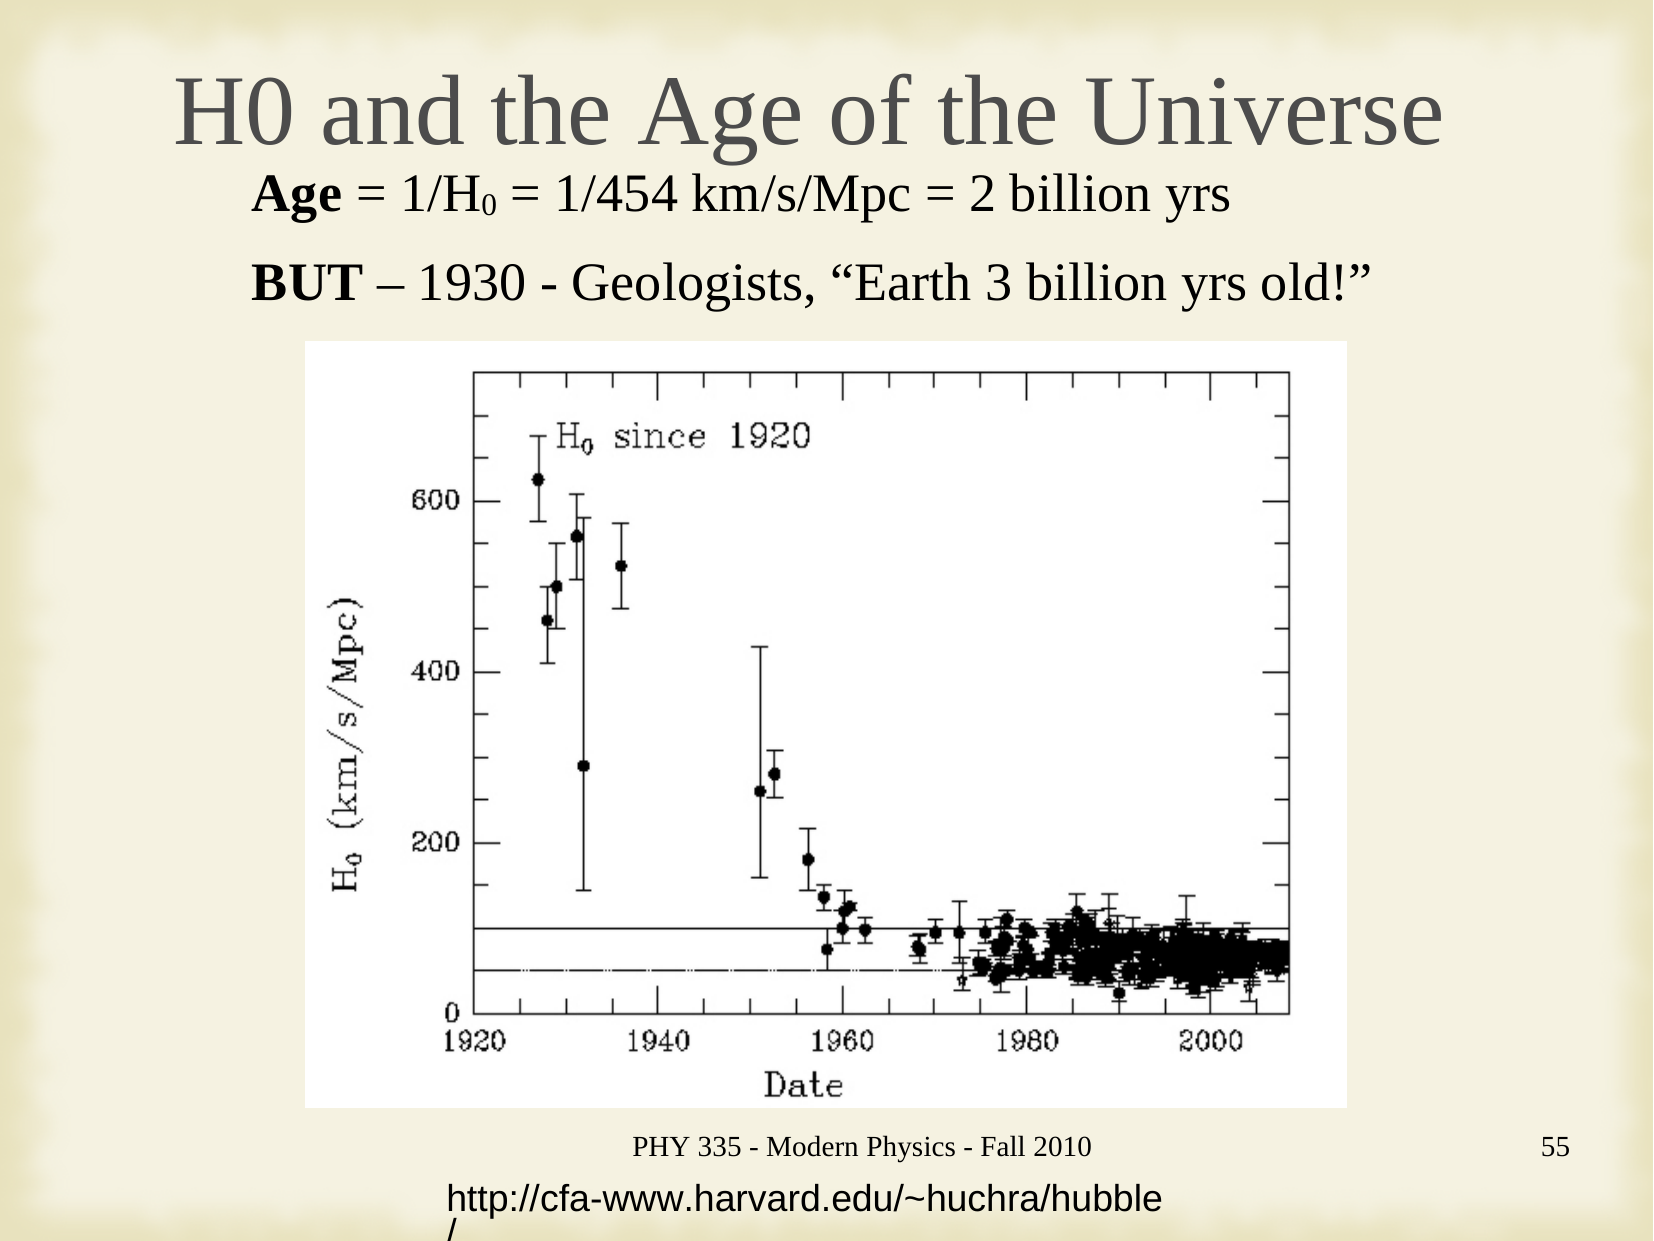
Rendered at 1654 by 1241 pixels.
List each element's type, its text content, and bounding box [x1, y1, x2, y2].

text_box http://cfa-www.harvard.edu/~huchra/hubble/ [431, 1169, 1187, 1227]
text_box Age = 1/H0 = 1/454 km/s/Mpc = 2 billion yrs BUT – 1930 - Geologists, “Earth 3 billion yrs old!” [219, 155, 1463, 342]
text_box H0 and the Age of the Universe [65, 0, 1554, 222]
picture [0, 0, 1653, 1241]
